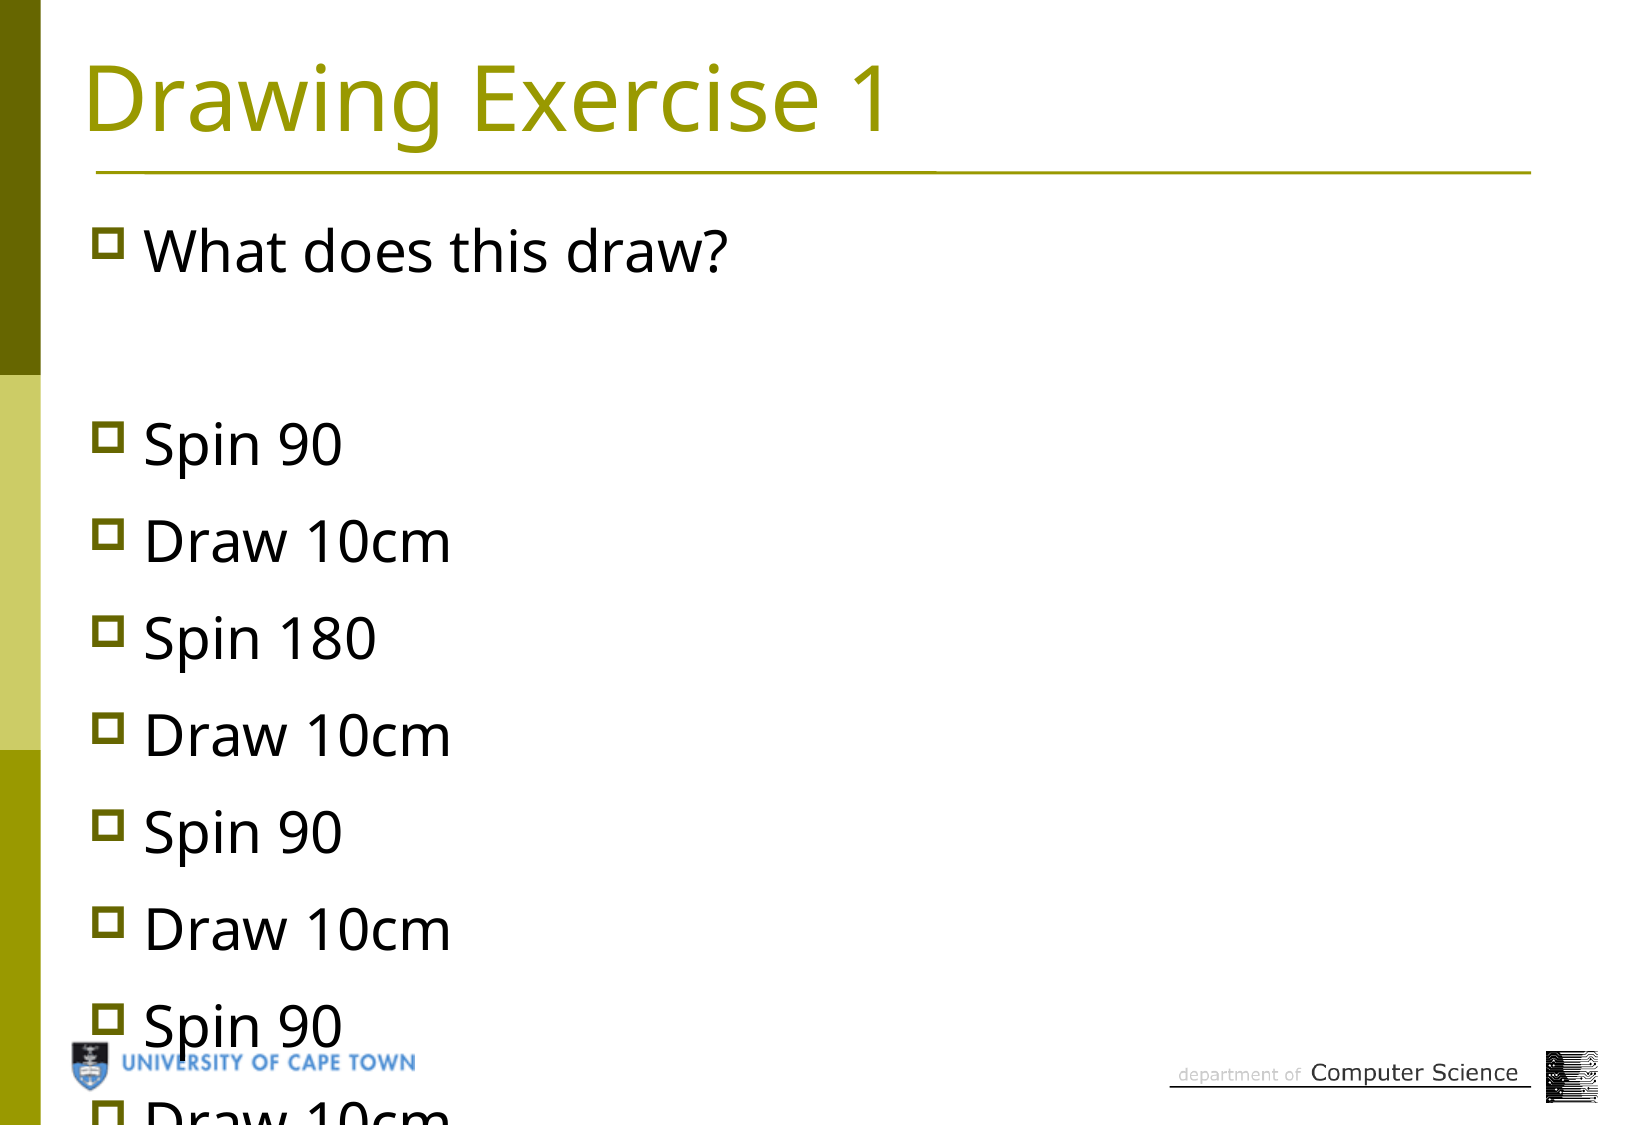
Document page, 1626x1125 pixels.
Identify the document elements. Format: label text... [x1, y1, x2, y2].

list What does this draw? Spin 90 Draw 10cm Spin 180 Draw 10cm Spin 90 Draw 10cm Spin 90 Draw 10cm [88, 206, 1536, 1034]
picture [319, 1034, 335, 1043]
picture [185, 1034, 202, 1043]
title Drawing Exercise 1 [81, 29, 1543, 172]
picture [1546, 1051, 1598, 1103]
picture [61, 1024, 415, 1103]
picture [1169, 1043, 1532, 1091]
